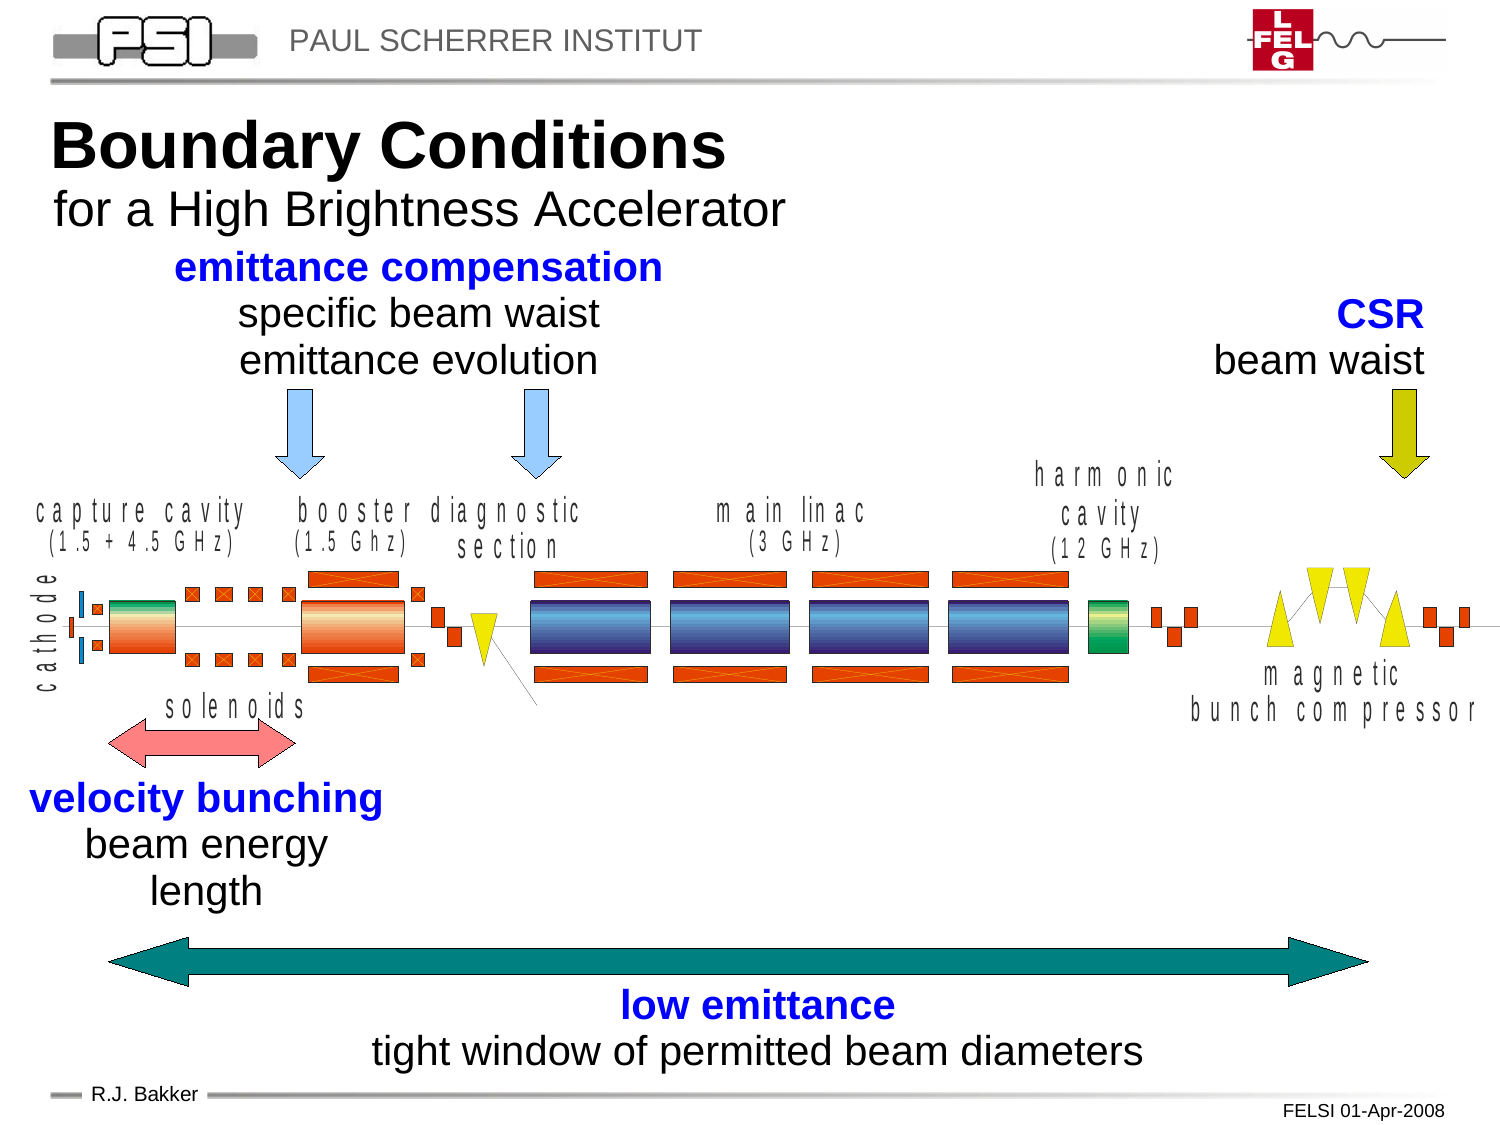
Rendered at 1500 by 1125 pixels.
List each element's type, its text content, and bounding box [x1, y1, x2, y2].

text_box [511, 393, 562, 479]
title Boundary Conditions [50, 101, 1450, 190]
text_box for a High Brightness Accelerator [25, 174, 802, 246]
picture [1246, 8, 1447, 72]
text_box [108, 937, 1369, 987]
picture [208, 1092, 1447, 1099]
text_box [275, 393, 325, 479]
text_box CSR beam waist [1198, 282, 1440, 393]
text_box emittance compensation specific beam waist emittance evolution [159, 246, 679, 393]
text_box velocity bunching beam energy length [14, 767, 398, 924]
picture [29, 456, 1500, 738]
text_box [1379, 393, 1500, 542]
picture [52, 15, 260, 69]
text_box low emittance tight window of permitted beam diameters [356, 974, 1160, 1084]
text_box [108, 718, 296, 768]
picture [50, 78, 1447, 85]
picture [50, 1092, 82, 1099]
